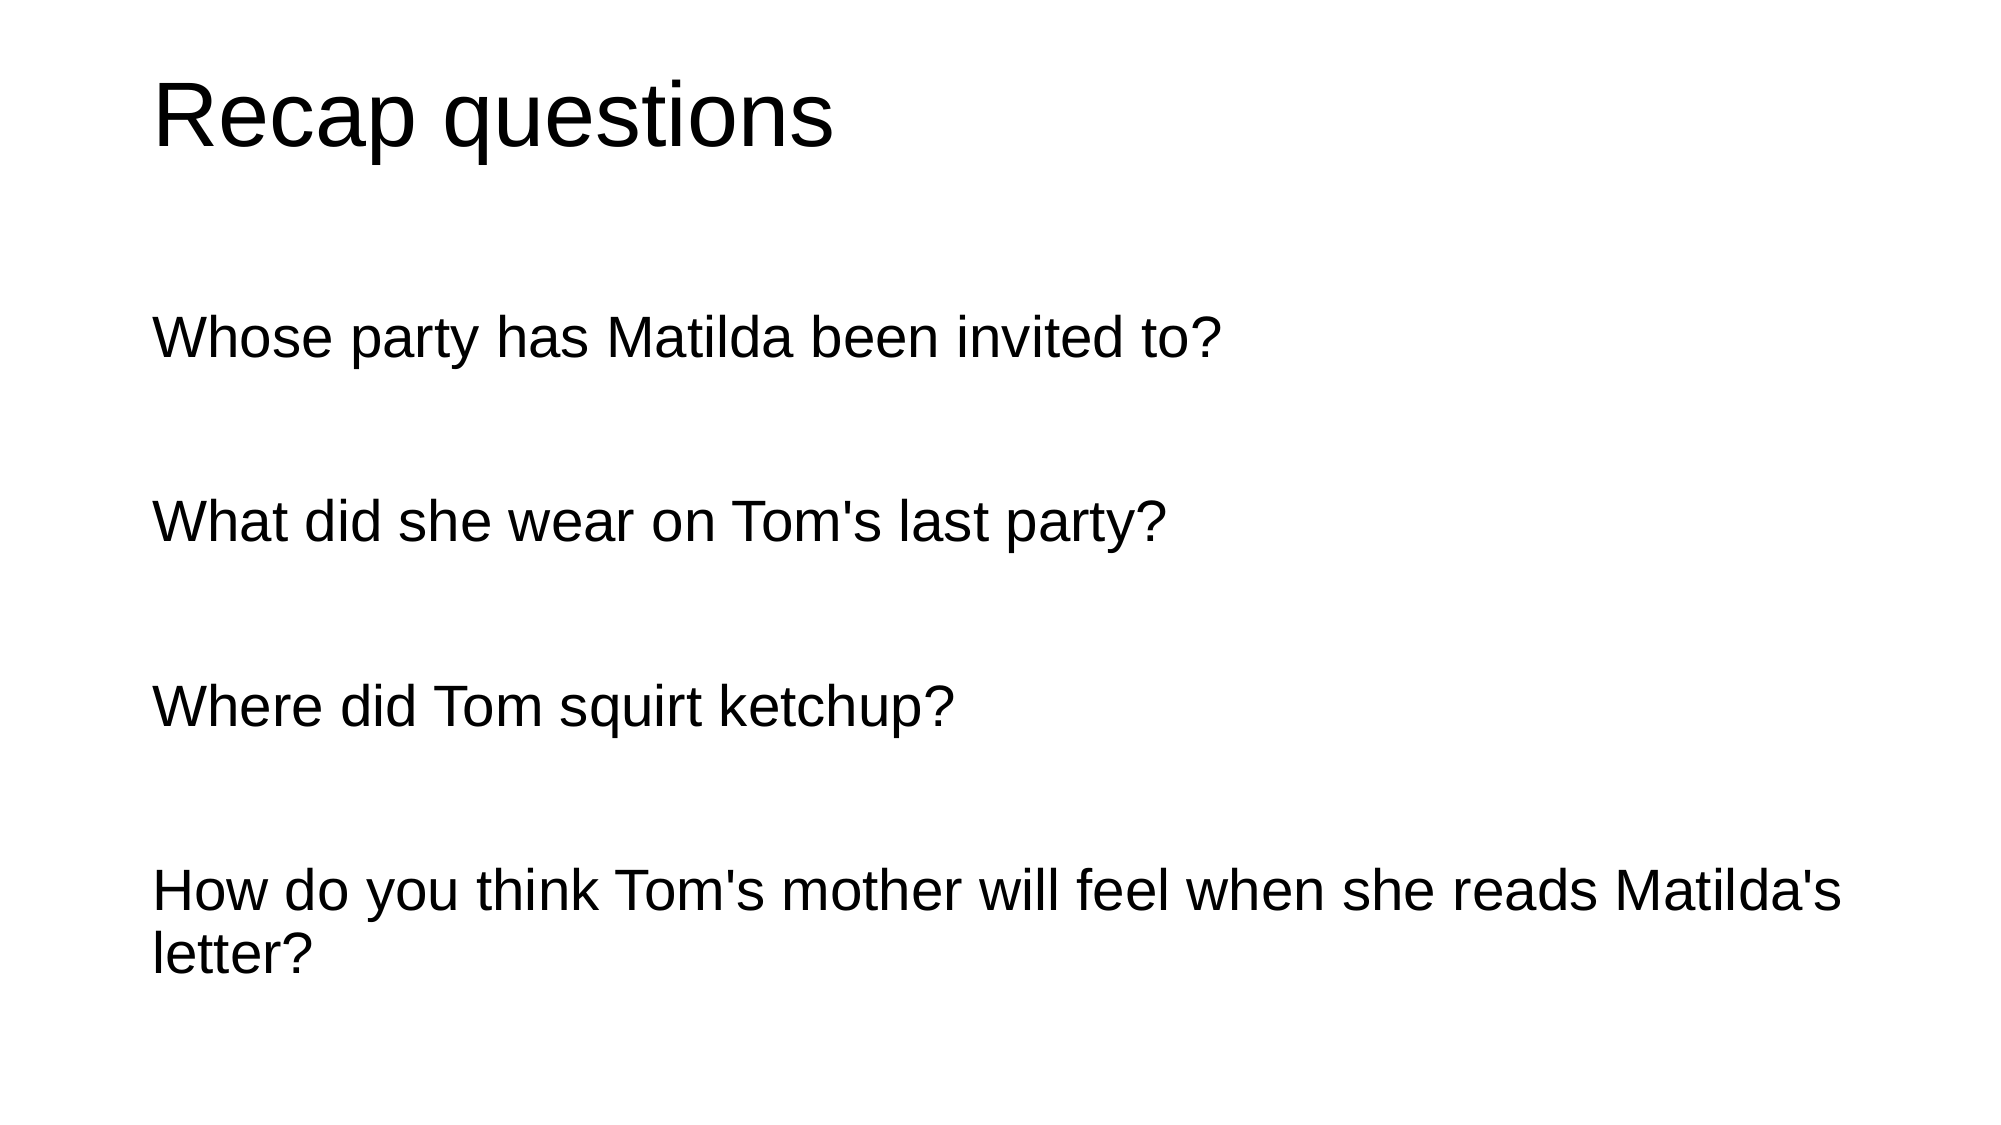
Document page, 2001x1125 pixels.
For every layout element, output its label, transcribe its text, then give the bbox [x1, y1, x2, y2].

title Recap questions [137, 59, 1863, 278]
list Whose party has Matilda been invited to? What did she wear on Tom's last party? Where did Tom squirt ketchup? How do you think Tom's mother will feel when she reads Matilda's letter? [137, 299, 1863, 1014]
